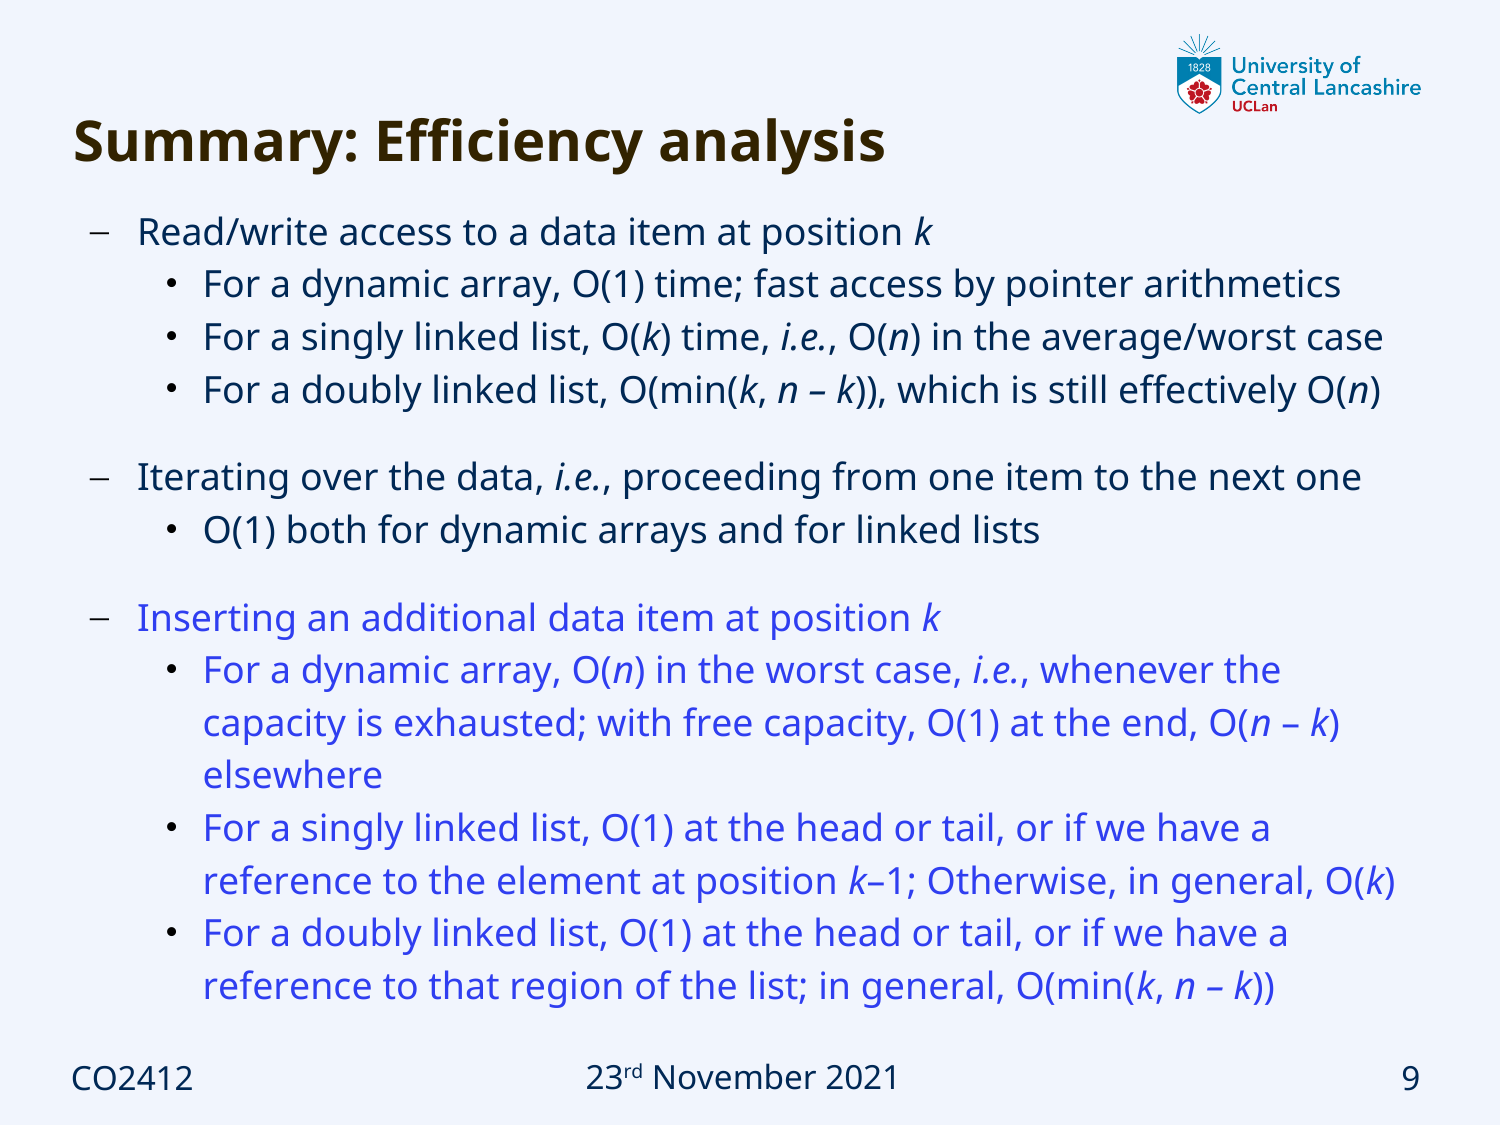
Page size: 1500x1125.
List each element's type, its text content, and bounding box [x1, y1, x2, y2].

title Summary: Efficiency analysis [58, 54, 1500, 224]
picture [1177, 34, 1421, 54]
text_box Read/write access to a data item at position k For a dynamic array, O(1) time; fast access by pointer arithmetics For a singly linked list, O(k) time, i.e., O(n) in the average/worst case For a doubly linked list, O(min(k, n – k)), which is still effectively O(n) Iterating over the data, i.e., proceeding from one item to the next one O(1) both for dynamic arrays and for linked lists Inserting an additional data item at position k For a dynamic array, O(n) in the worst case, i.e., whenever the capacity is exhausted; with free capacity, O(1) at the end, O(n – k) elsewhere For a singly linked list, O(1) at the head or tail, or if we have a reference to the element at position k–1; Otherwise, in general, O(k) For a doubly linked list, O(1) at the head or tail, or if we have a reference to that region of the list; in general, O(min(k, n – k)) [0, 192, 1446, 962]
